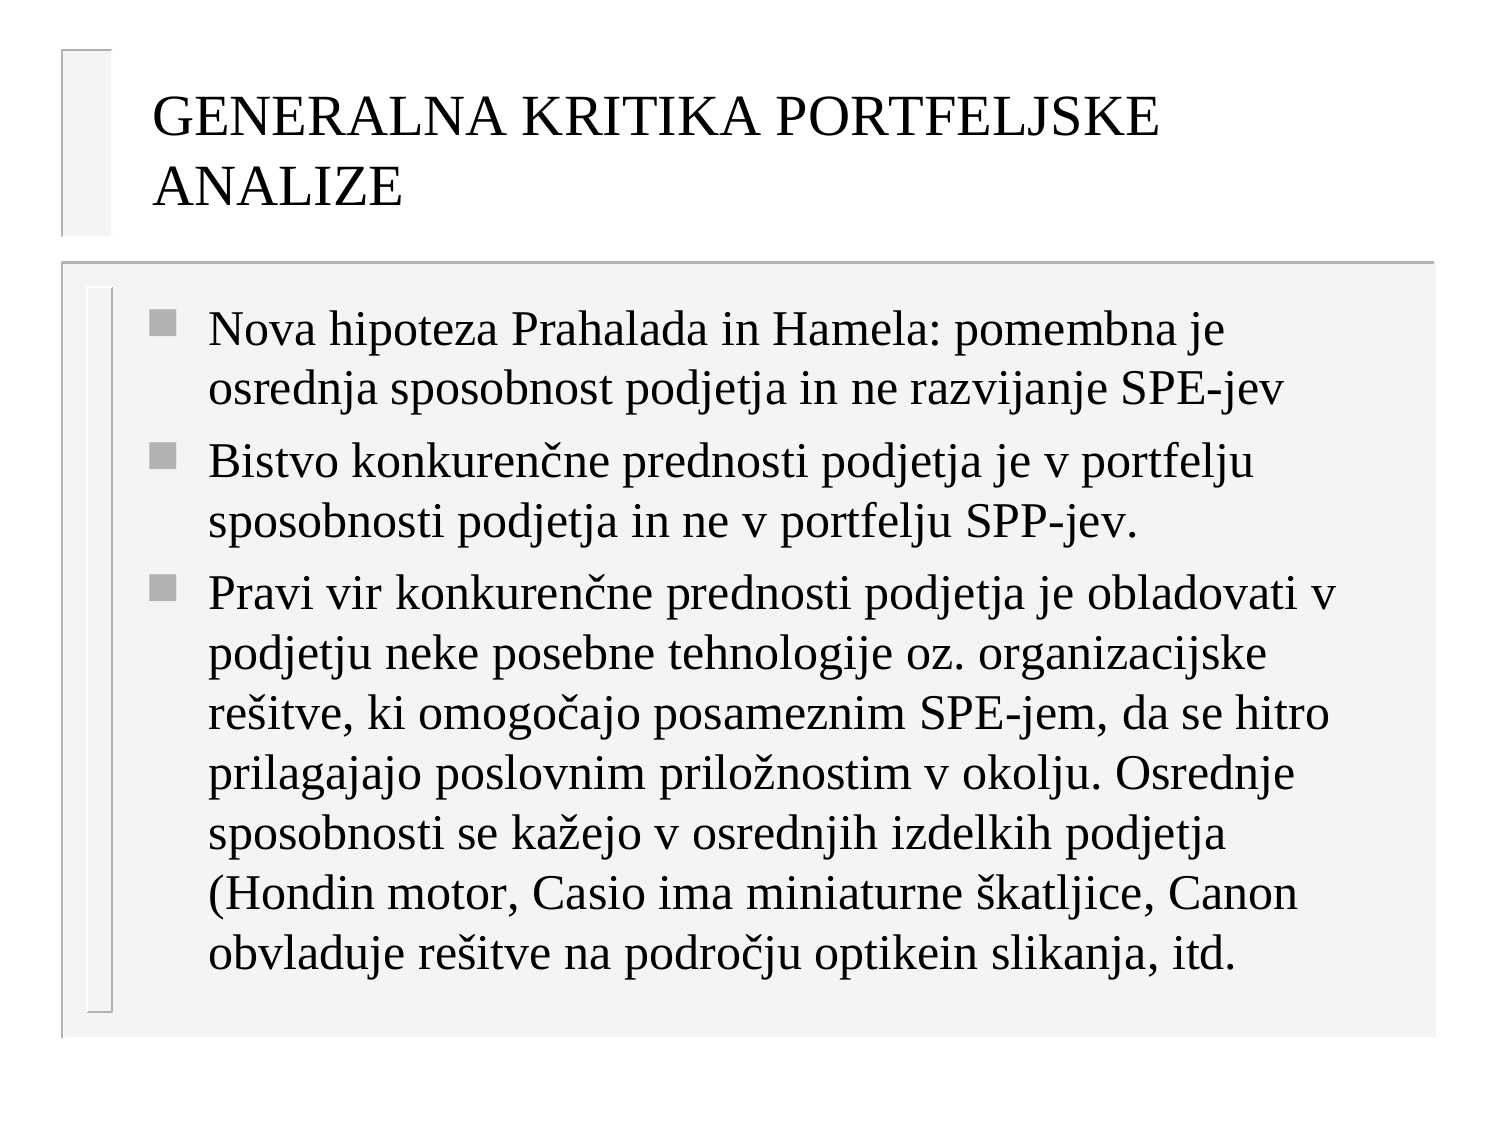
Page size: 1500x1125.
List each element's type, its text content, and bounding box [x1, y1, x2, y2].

list Nova hipoteza Prahalada in Hamela: pomembna je osrednja sposobnost podjetja in ne razvijanje SPE-jev Bistvo konkurenčne prednosti podjetja je v portfelju sposobnosti podjetja in ne v portfelju SPP-jev. Pravi vir konkurenčne prednosti podjetja je obladovati v podjetju neke posebne tehnologije oz. organizacijske rešitve, ki omogočajo posameznim SPE-jem, da se hitro prilagajajo poslovnim priložnostim v okolju. Osrednje sposobnosti se kažejo v osrednjih izdelkih podjetja (Hondin motor, Casio ima miniaturne škatljice, Canon obvladuje rešitve na področju optikein slikanja, itd. [137, 287, 1413, 988]
title GENERALNA KRITIKA PORTFELJSKE ANALIZE [137, 56, 1413, 238]
